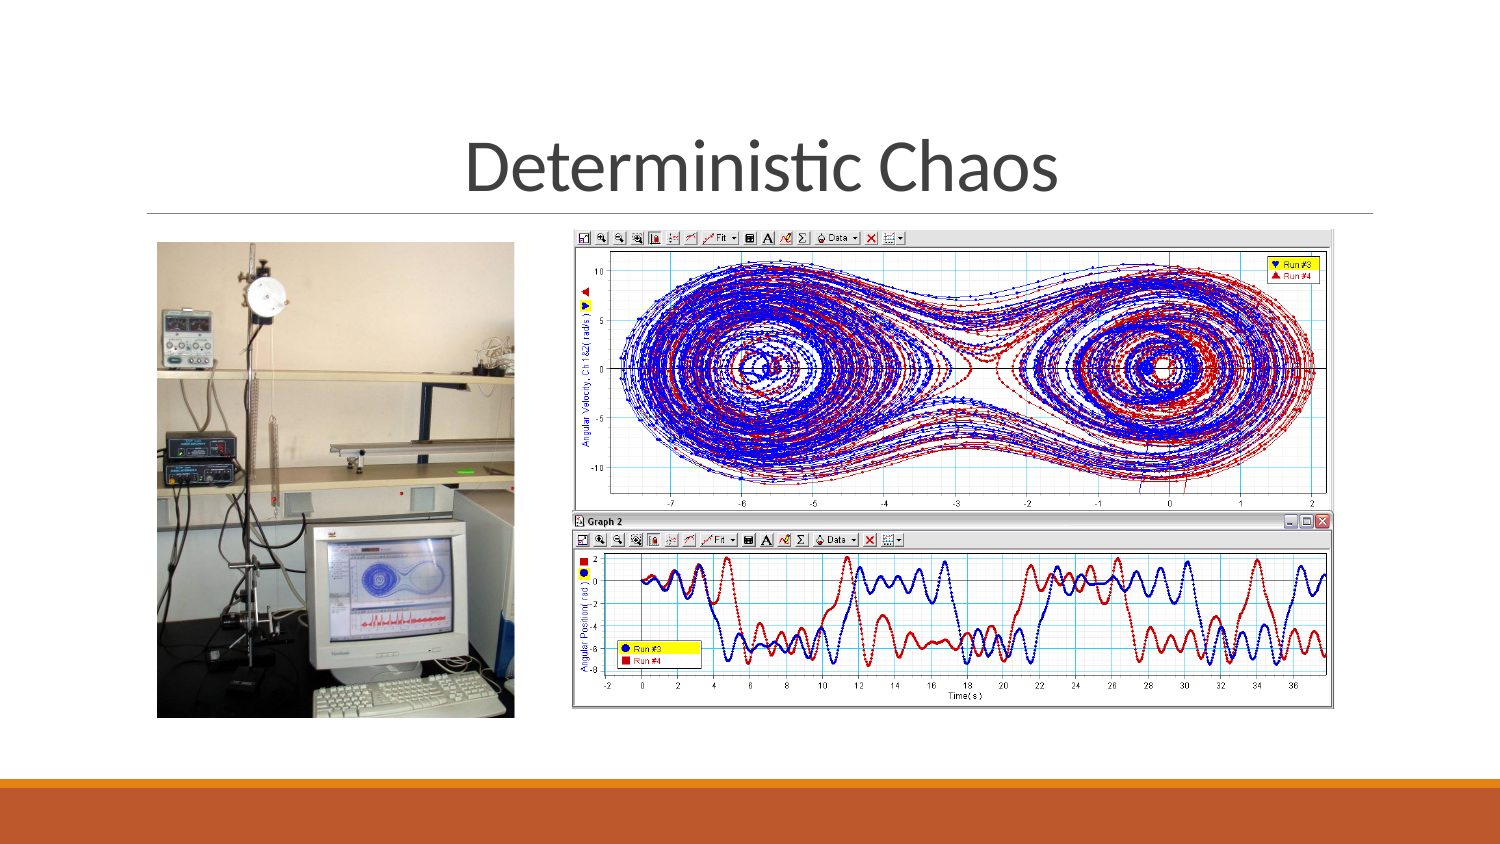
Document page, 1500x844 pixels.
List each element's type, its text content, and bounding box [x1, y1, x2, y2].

picture [572, 229, 1500, 732]
title Deterministic Chaos [134, 35, 1373, 214]
picture [157, 242, 541, 718]
